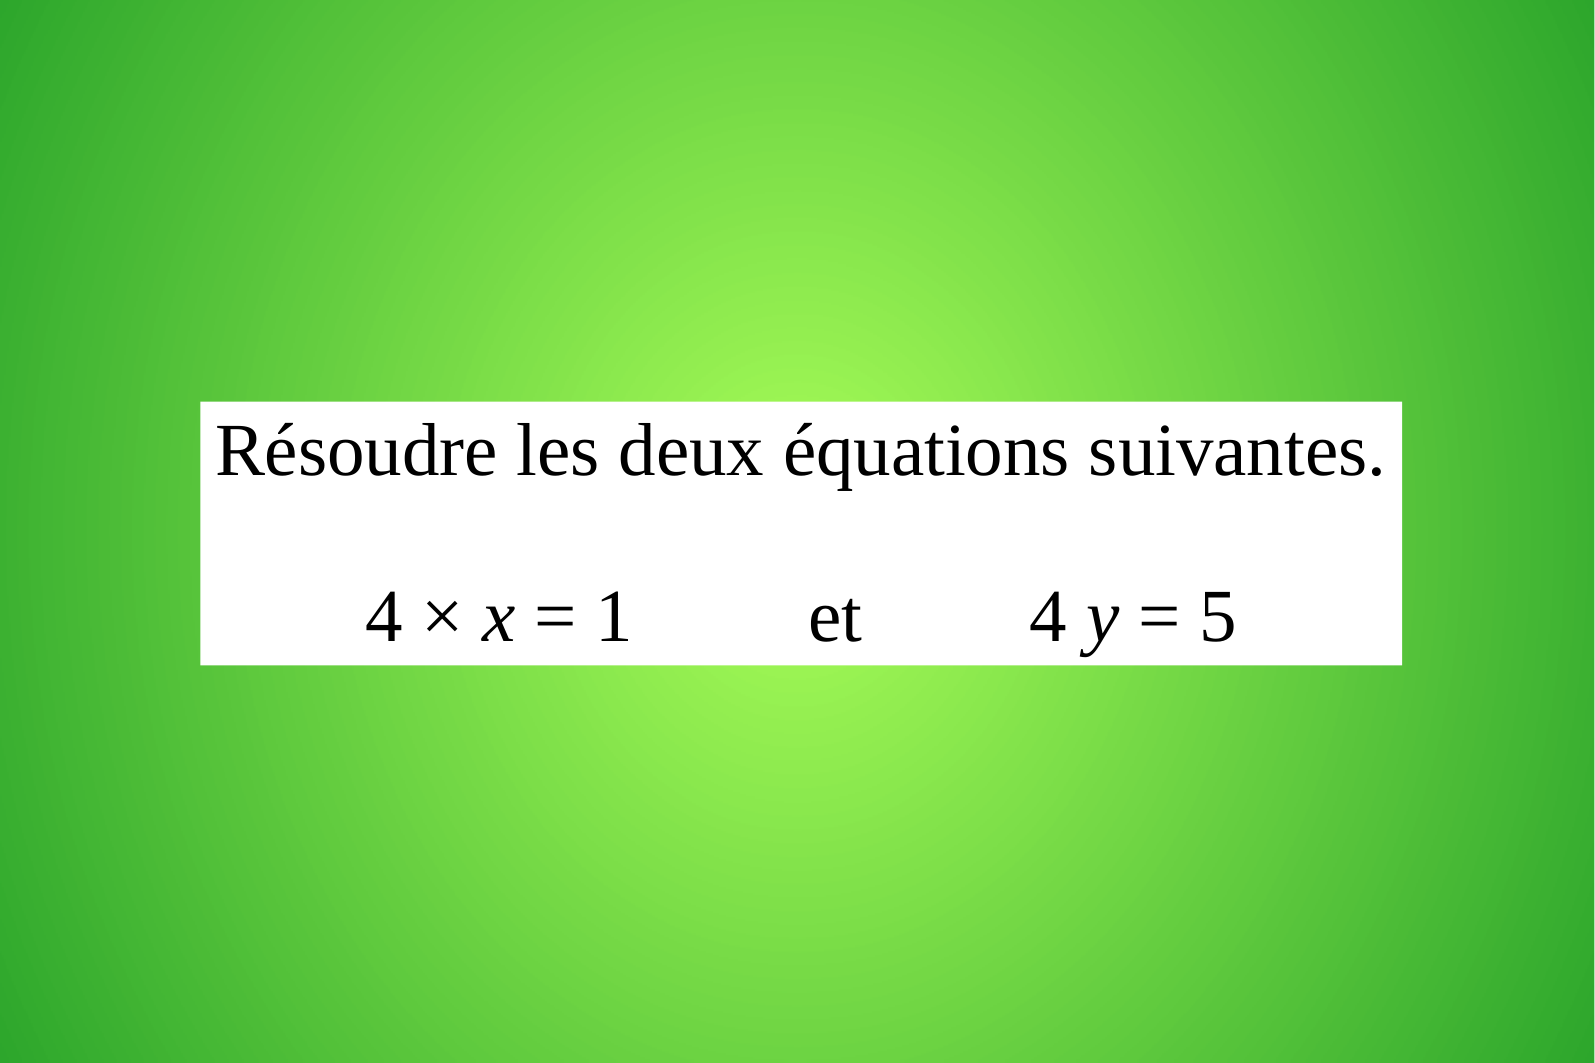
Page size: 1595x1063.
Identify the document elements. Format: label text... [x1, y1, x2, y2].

picture [0, 0, 1595, 1063]
text_box Résoudre les deux équations suivantes. 4 × x = 1 et 4 y = 5 [200, 401, 1403, 666]
